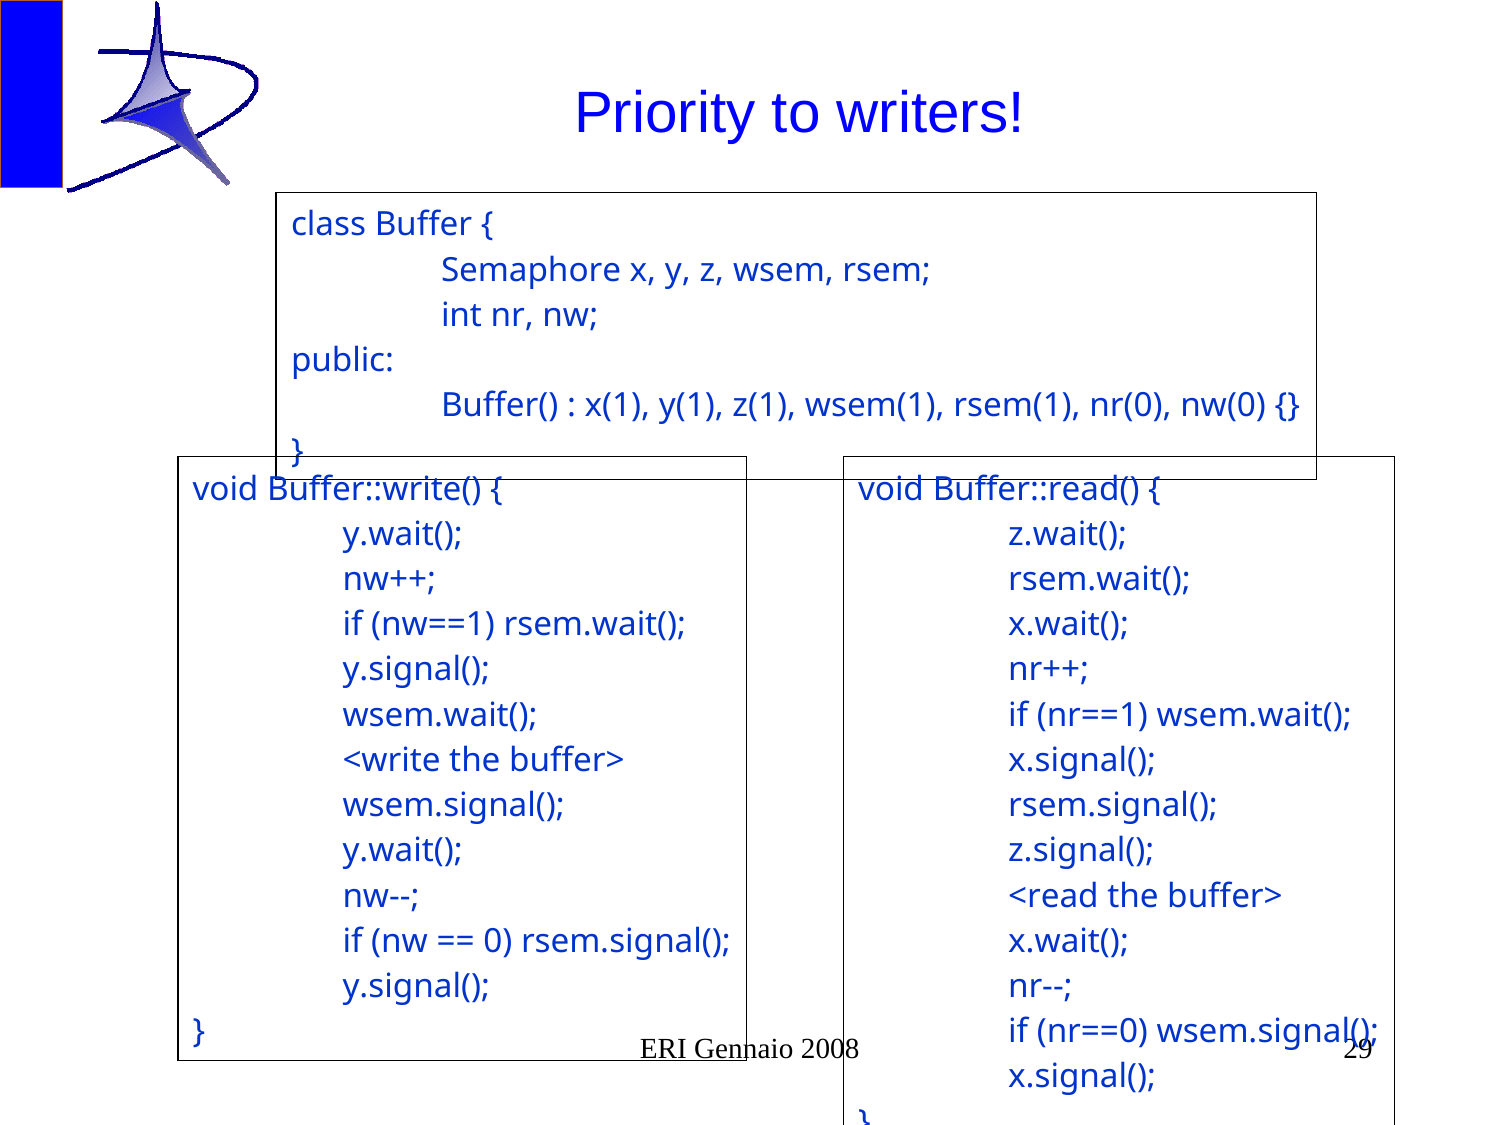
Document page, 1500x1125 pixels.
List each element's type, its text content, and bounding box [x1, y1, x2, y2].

text_box void Buffer::write() { y.wait(); nw++; if (nw==1) rsem.wait(); y.signal(); wsem.wait(); <write the buffer> wsem.signal(); y.wait(); nw--; if (nw == 0) rsem.signal(); y.signal(); } [177, 456, 747, 1061]
title Priority to writers! [174, 62, 1425, 163]
picture [62, 0, 263, 197]
text_box class Buffer { Semaphore x, y, z, wsem, rsem; int nr, nw; public: Buffer() : x(1), y(1), z(1), wsem(1), rsem(1), nr(0), nw(0) {} } [276, 192, 1317, 480]
text_box void Buffer::read() { z.wait(); rsem.wait(); x.wait(); nr++; if (nr==1) wsem.wait(); x.signal(); rsem.signal(); z.signal(); <read the buffer> x.wait(); nr--; if (nr==0) wsem.signal(); x.signal(); } [843, 456, 1395, 1125]
